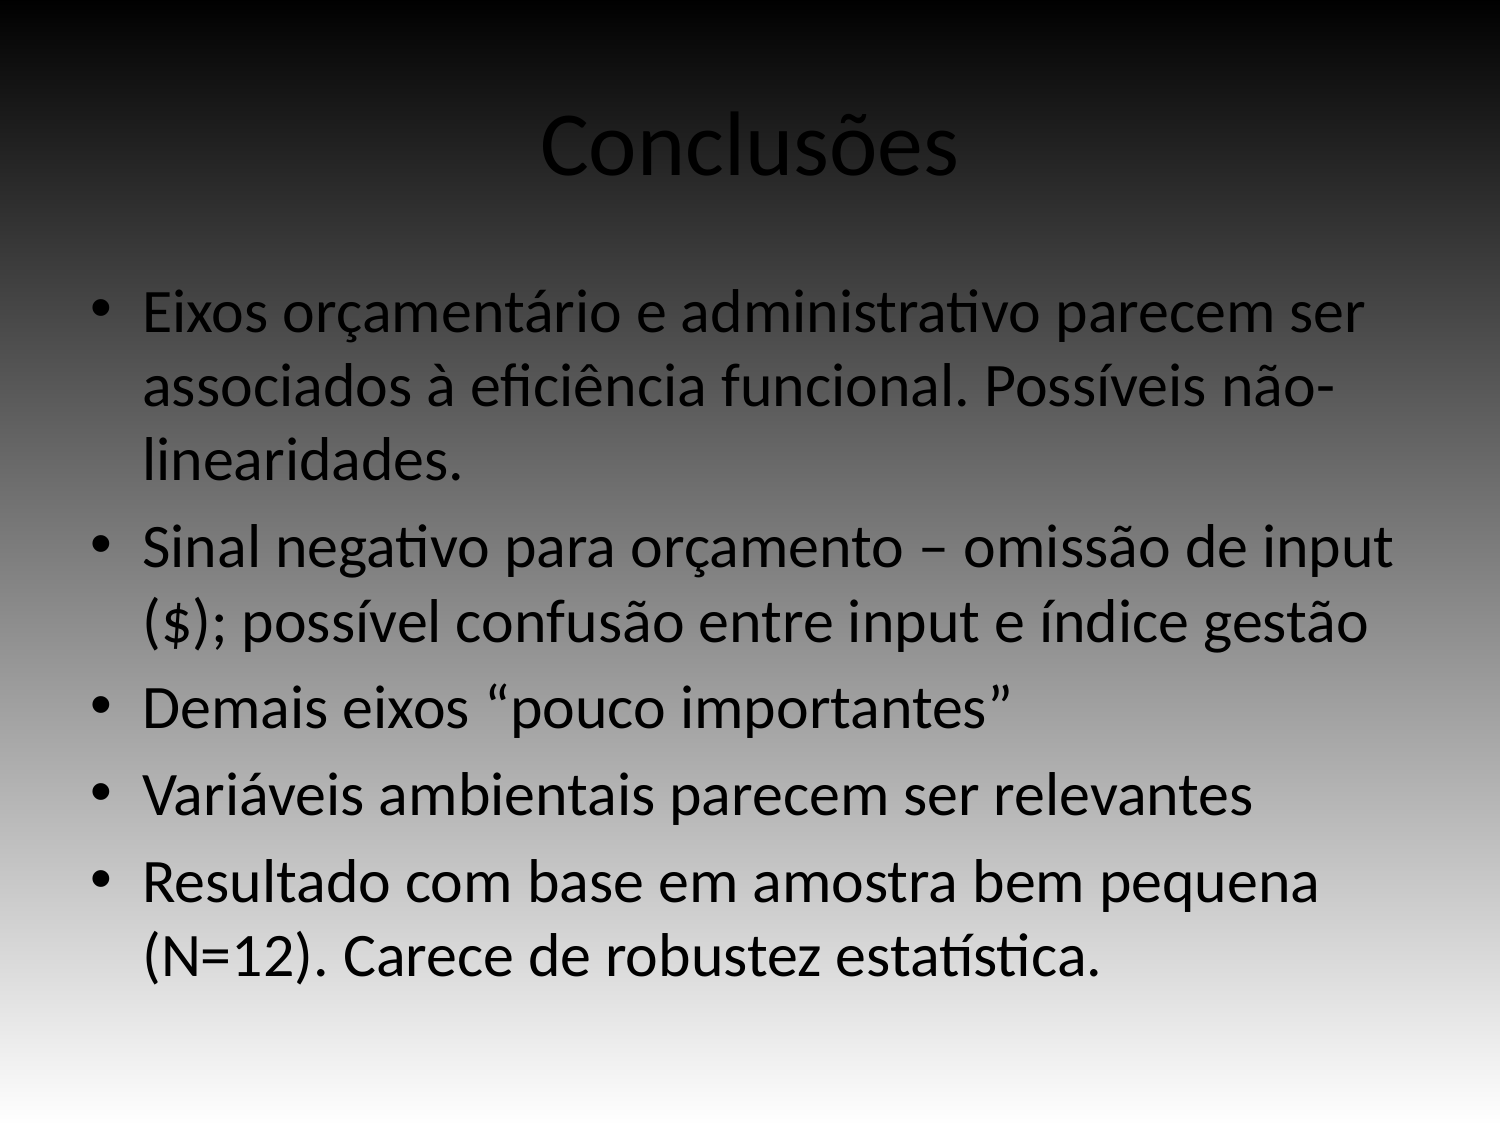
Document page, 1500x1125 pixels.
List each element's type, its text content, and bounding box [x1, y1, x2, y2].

list Eixos orçamentário e administrativo parecem ser associados à eficiência funcional. Possíveis não-linearidades. Sinal negativo para orçamento – omissão de input ($); possível confusão entre input e índice gestão Demais eixos “pouco importantes” Variáveis ambientais parecem ser relevantes Resultado com base em amostra bem pequena (N=12). Carece de robustez estatística. [75, 262, 1425, 1005]
title Conclusões [75, 45, 1425, 233]
